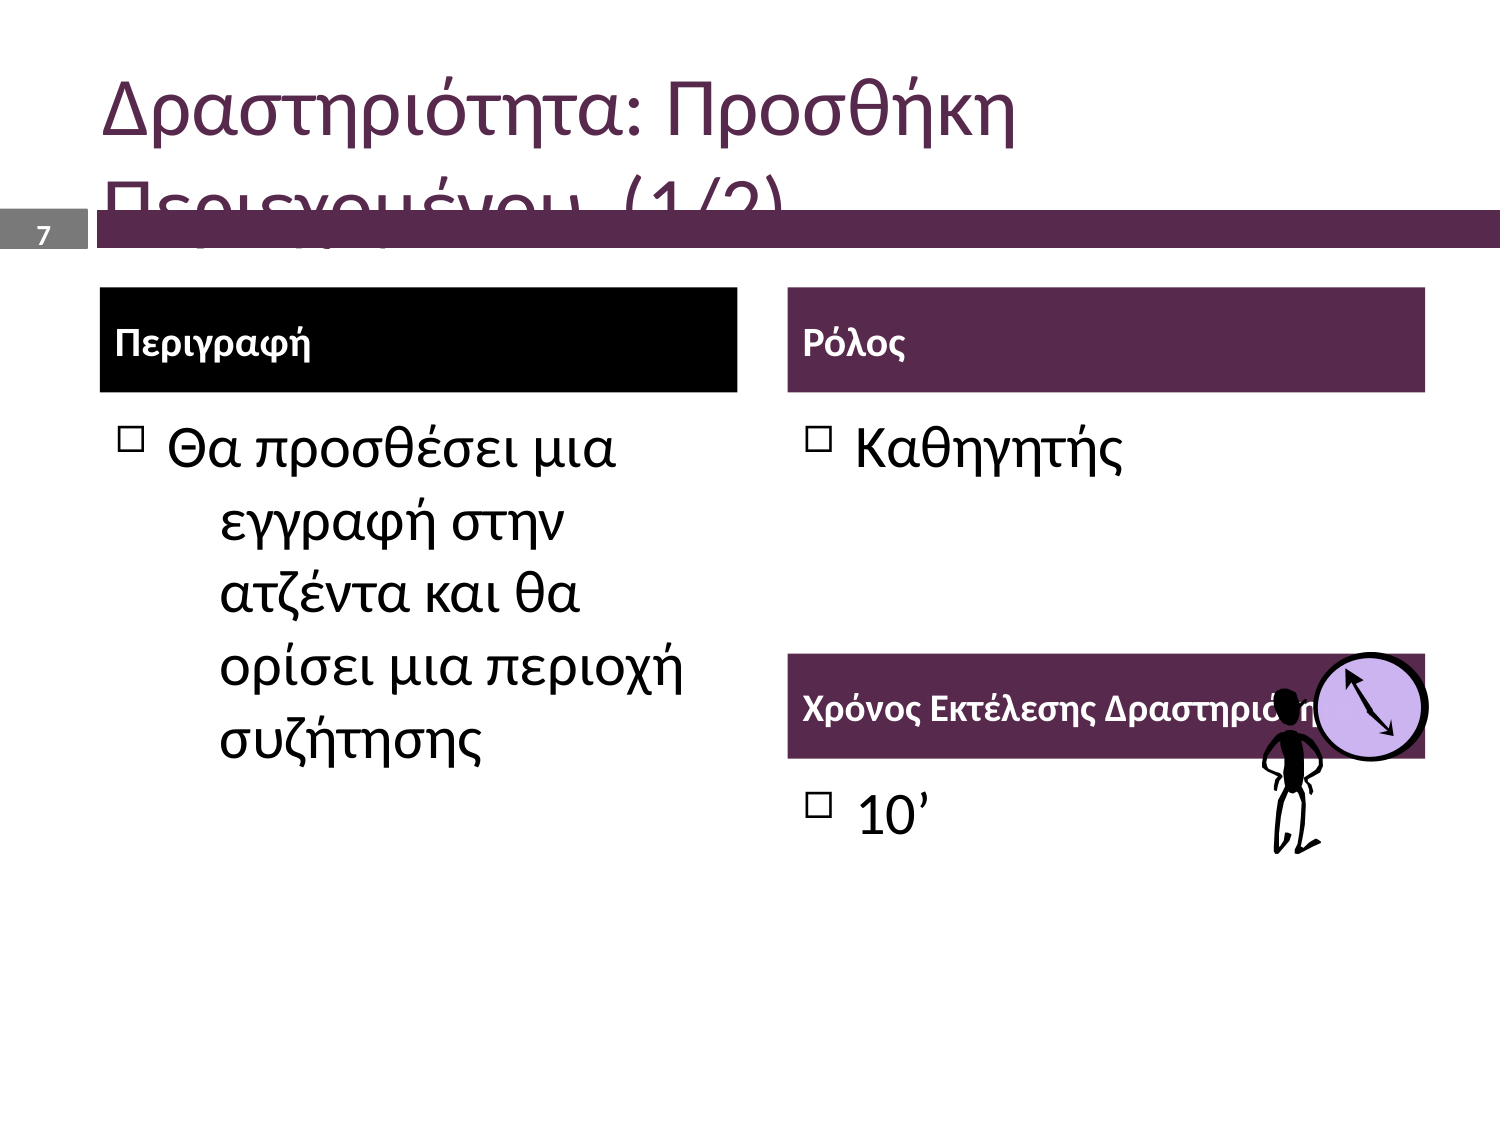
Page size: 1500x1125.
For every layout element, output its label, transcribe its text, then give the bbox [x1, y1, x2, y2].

list Ρόλος [787, 287, 1426, 393]
list Χρόνος Εκτέλεσης Δραστηριότητας [787, 653, 1262, 759]
text_box [0, 208, 88, 249]
picture [1262, 652, 1429, 854]
list Καθηγητής [787, 399, 1426, 634]
list Περιγραφή [99, 287, 738, 393]
title Δραστηριότητα: Προσθήκη Περιεχομένου (1/2) [87, 44, 1426, 188]
list Θα προσθέσει μια εγγραφή στην ατζέντα και θα ορίσει μια περιοχή συζήτησης [99, 399, 738, 988]
list 10’ [787, 766, 1426, 988]
